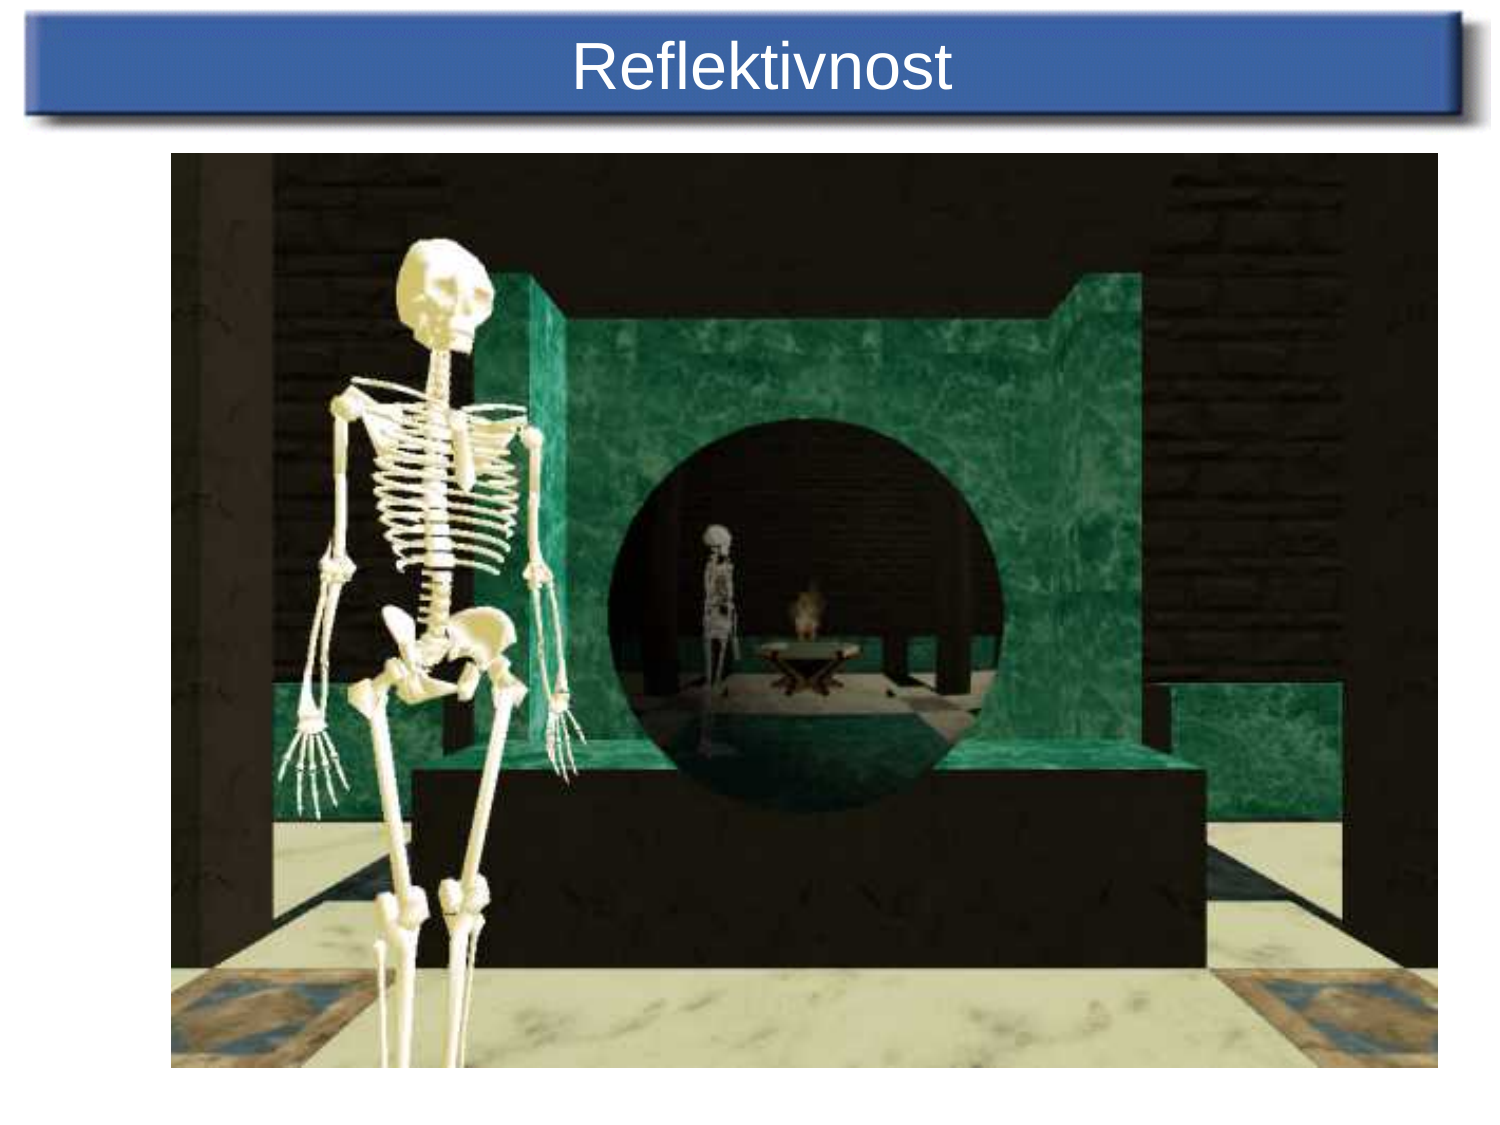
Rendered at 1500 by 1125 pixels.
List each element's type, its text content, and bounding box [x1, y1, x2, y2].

title Reflektivnost [24, 0, 1500, 126]
picture [171, 153, 1438, 1068]
picture [23, 8, 1491, 135]
